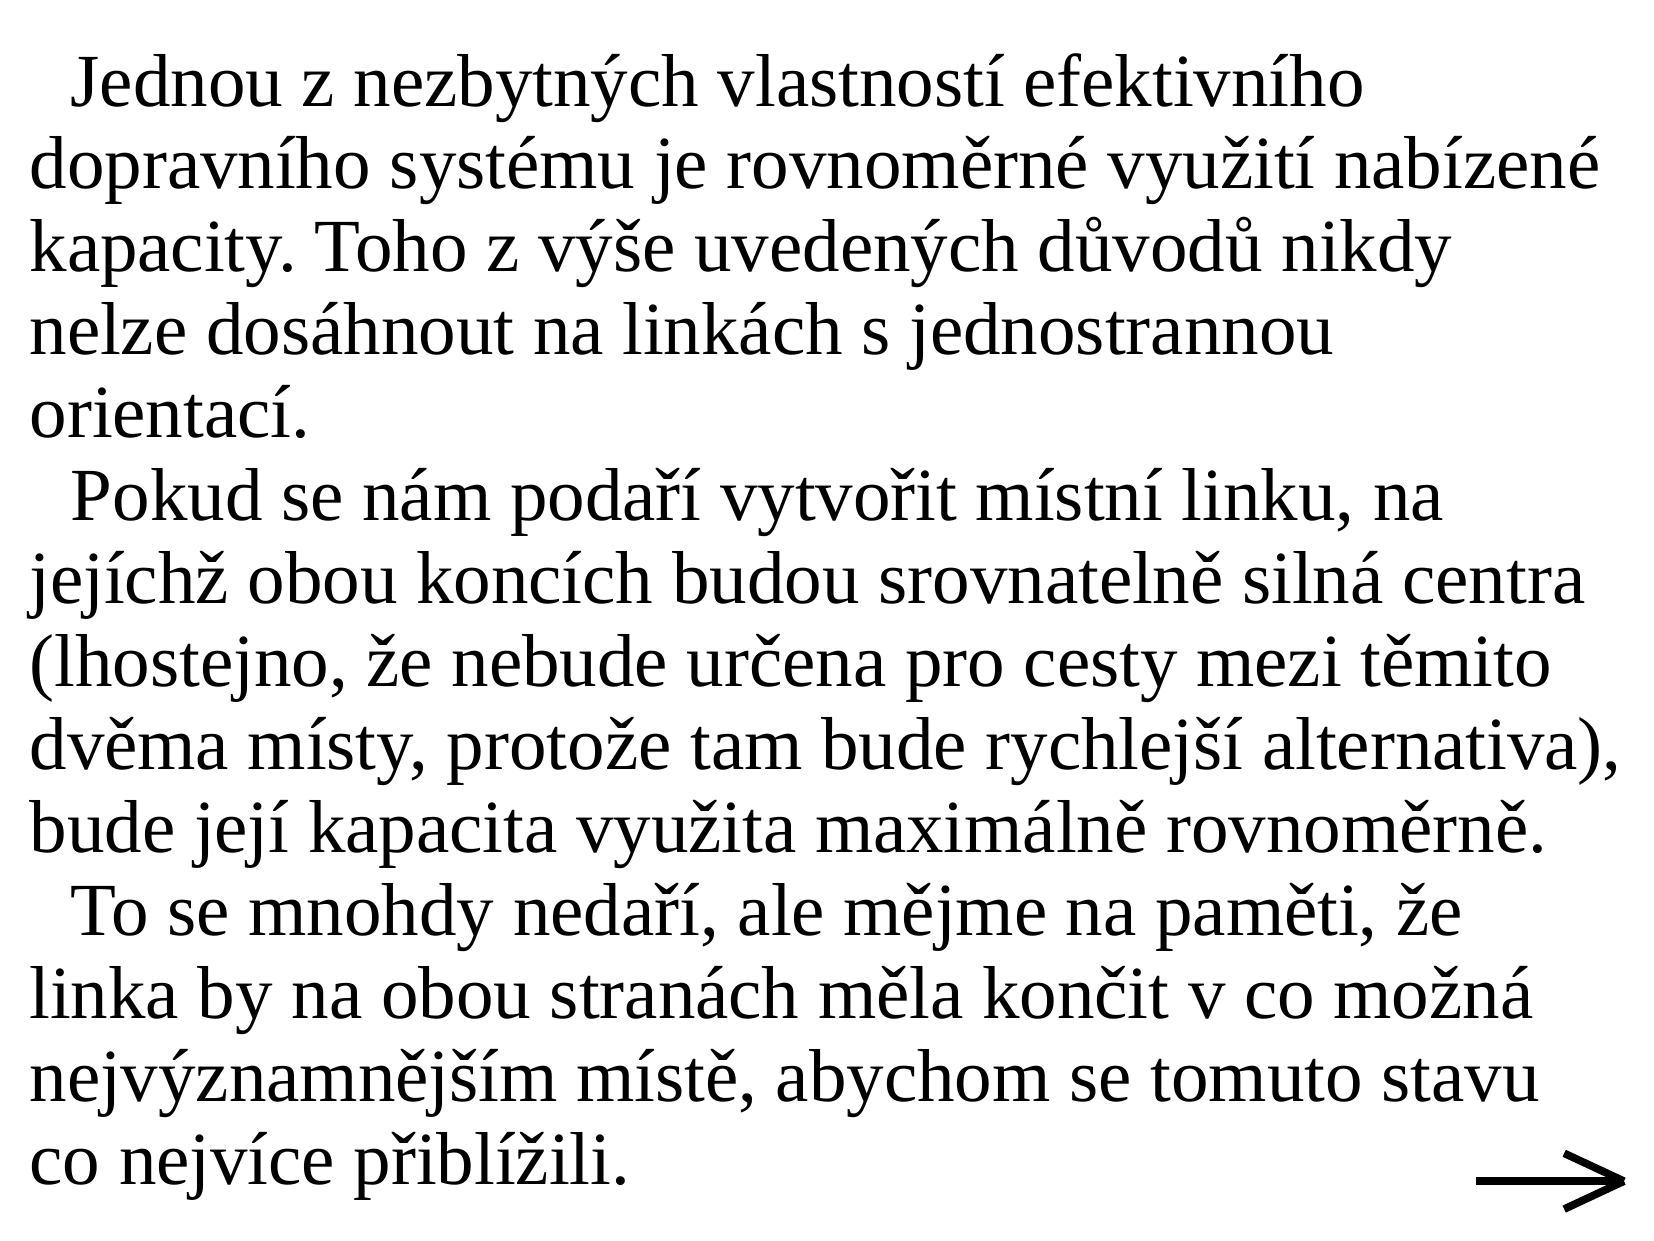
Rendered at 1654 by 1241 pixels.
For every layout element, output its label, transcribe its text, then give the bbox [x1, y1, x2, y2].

text_box Jednou z nezbytných vlastností efektivního dopravního systému je rovnoměrné využití nabízené kapacity. Toho z výše uvedených důvodů nikdy nelze dosáhnout na linkách s jednostrannou orientací. Pokud se nám podaří vytvořit místní linku, na jejíchž obou koncích budou srovnatelně silná centra (lhostejno, že nebude určena pro cesty mezi těmito dvěma místy, protože tam bude rychlejší alternativa), bude její kapacita využita maximálně rovnoměrně. To se mnohdy nedaří, ale mějme na paměti, že linka by na obou stranách měla končit v co možná nejvýznamnějším místě, abychom se tomuto stavu co nejvíce přiblížili. [14, 31, 1639, 1209]
